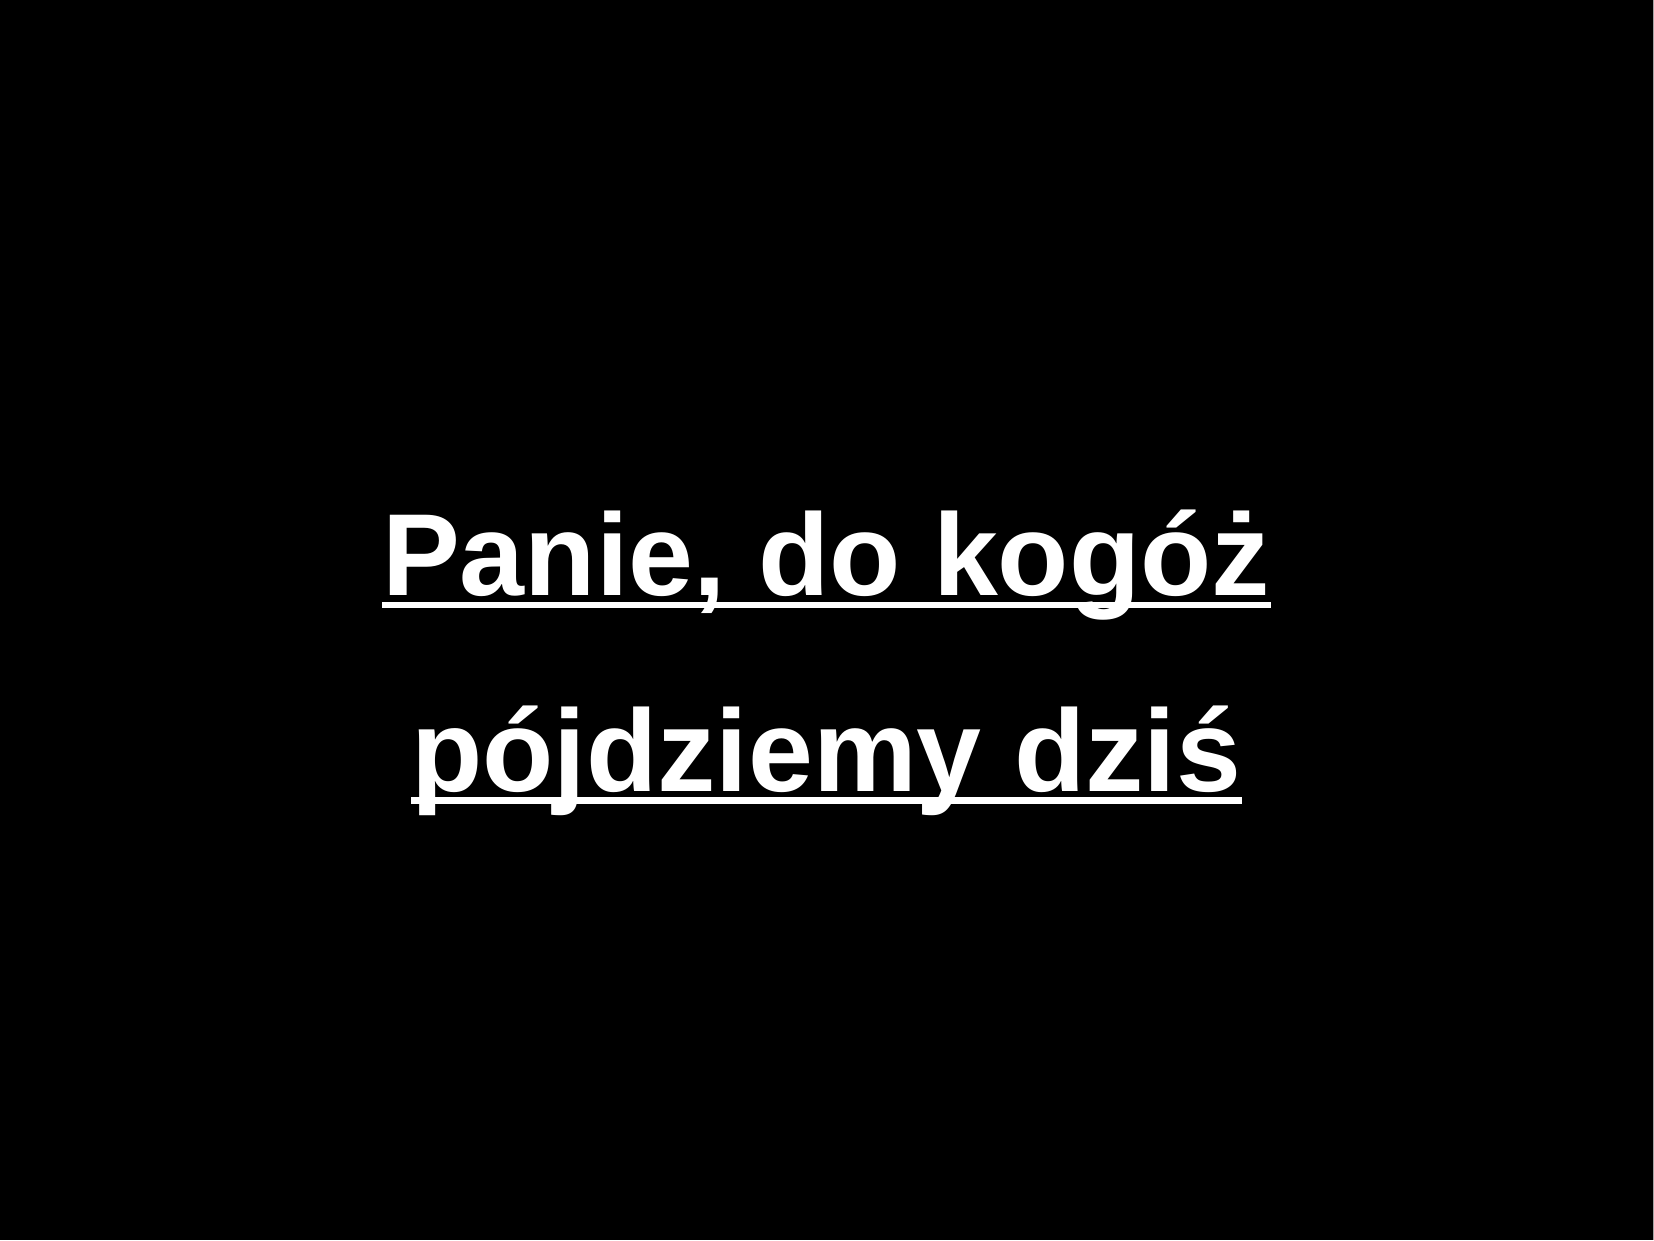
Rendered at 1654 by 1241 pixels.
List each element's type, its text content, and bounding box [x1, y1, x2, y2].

subtitle Panie, do kogóż pójdziemy dziś [0, 0, 1654, 1241]
